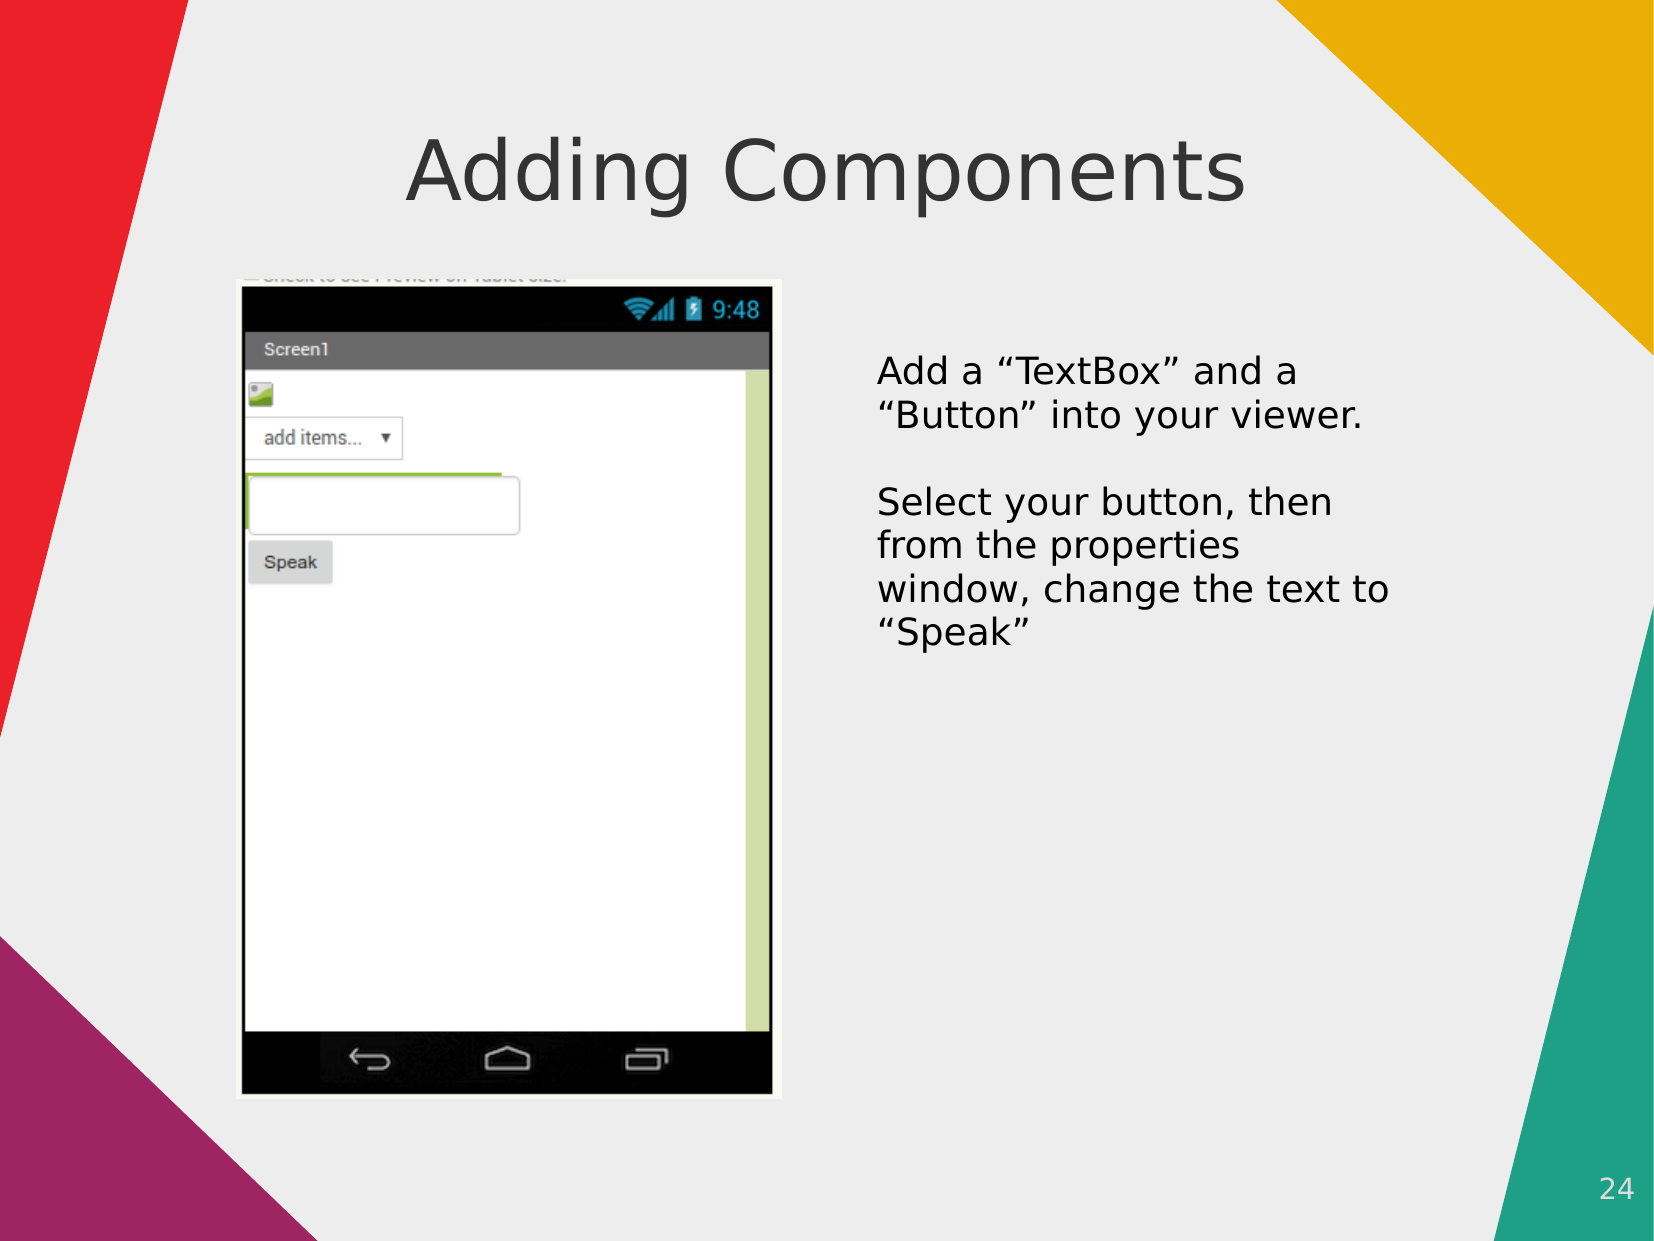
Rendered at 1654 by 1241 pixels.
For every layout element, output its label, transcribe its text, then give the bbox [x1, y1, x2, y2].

text_box Add a “TextBox” and a “Button” into your viewer. Select your button, then from the properties window, change the text to “Speak” [862, 342, 1418, 663]
title Adding Components [114, 73, 1539, 271]
picture [236, 279, 782, 1099]
